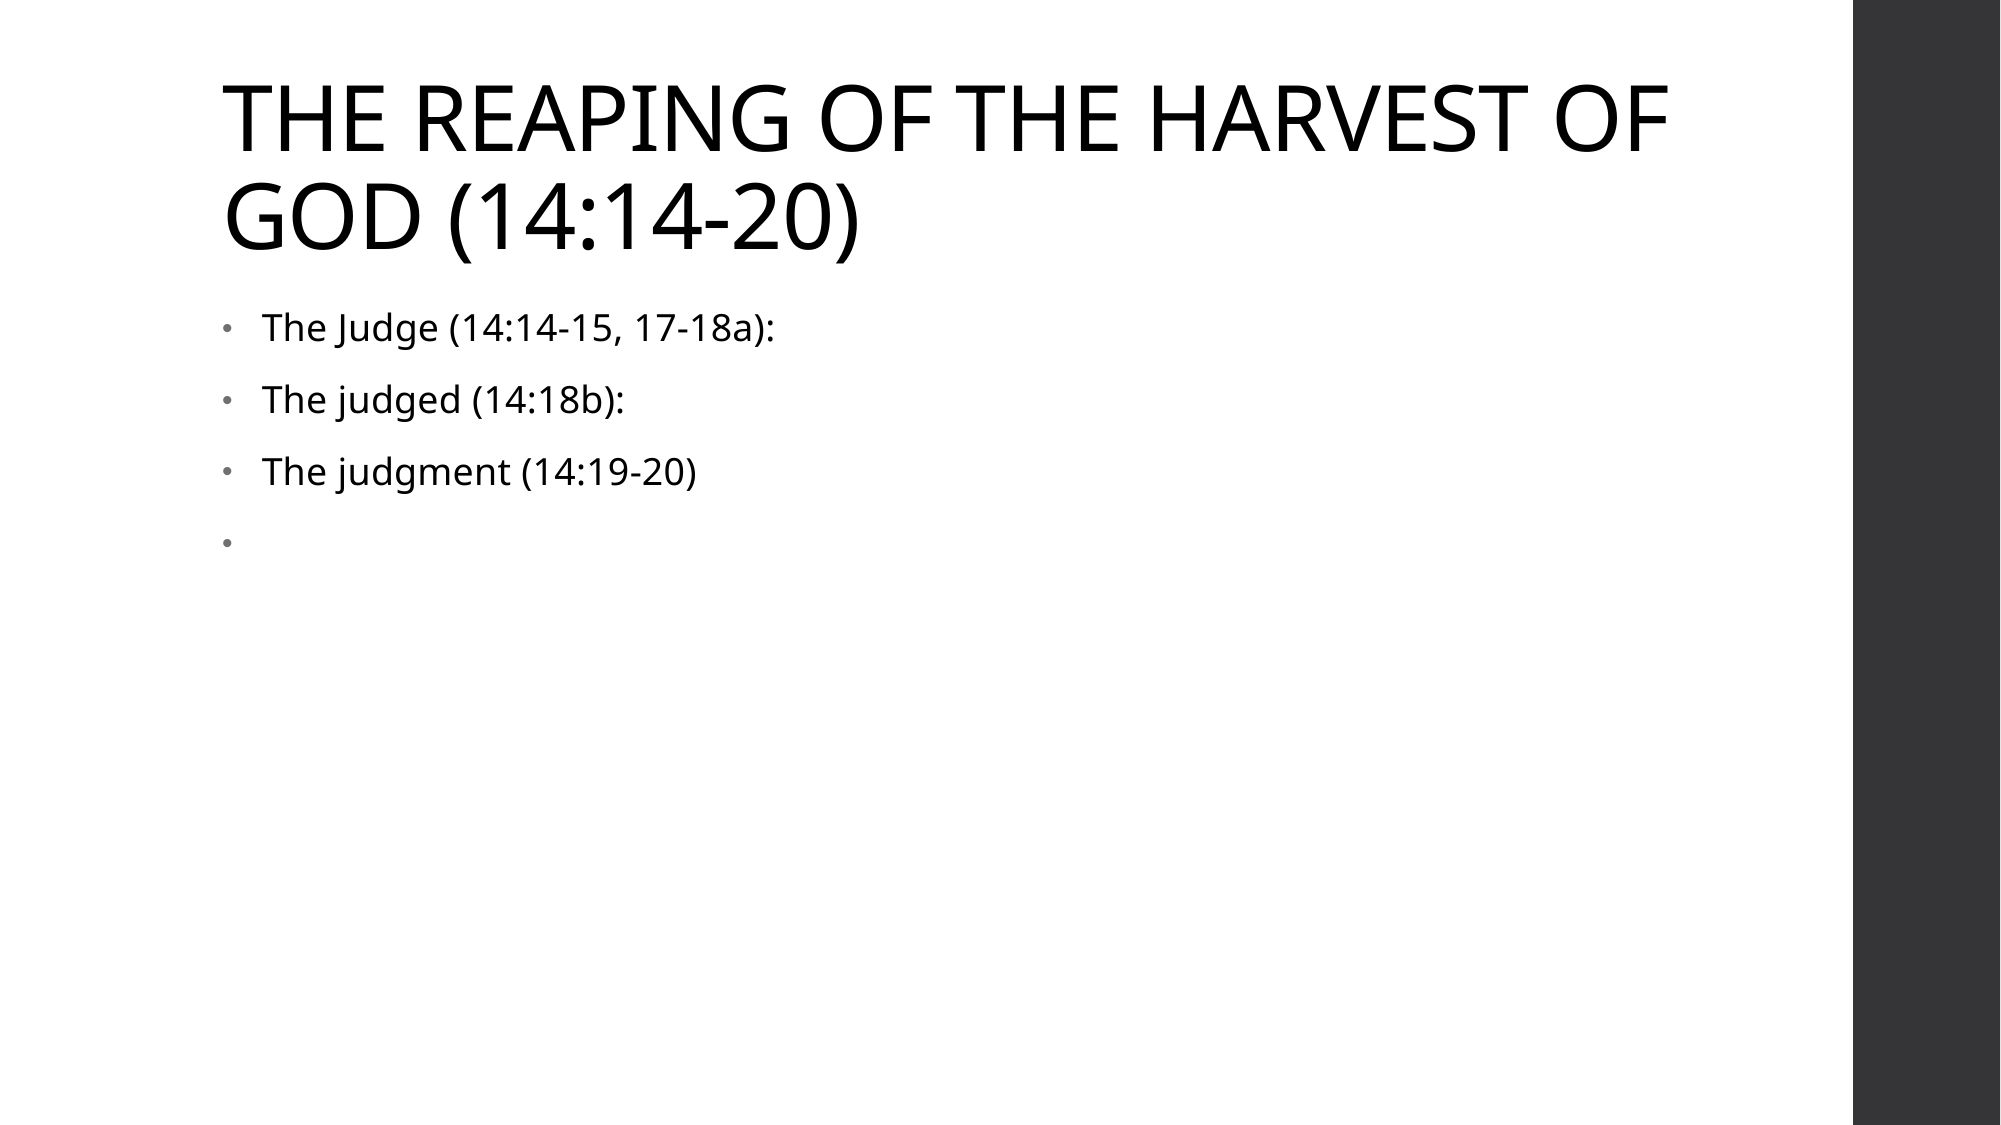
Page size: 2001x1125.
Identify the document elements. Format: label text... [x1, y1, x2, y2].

list The Judge (14:14-15, 17-18a): The judged (14:18b): The judgment (14:19-20) [206, 299, 1617, 1014]
title THE REAPING OF THE HARVEST OF GOD (14:14-20) [206, 60, 1797, 278]
